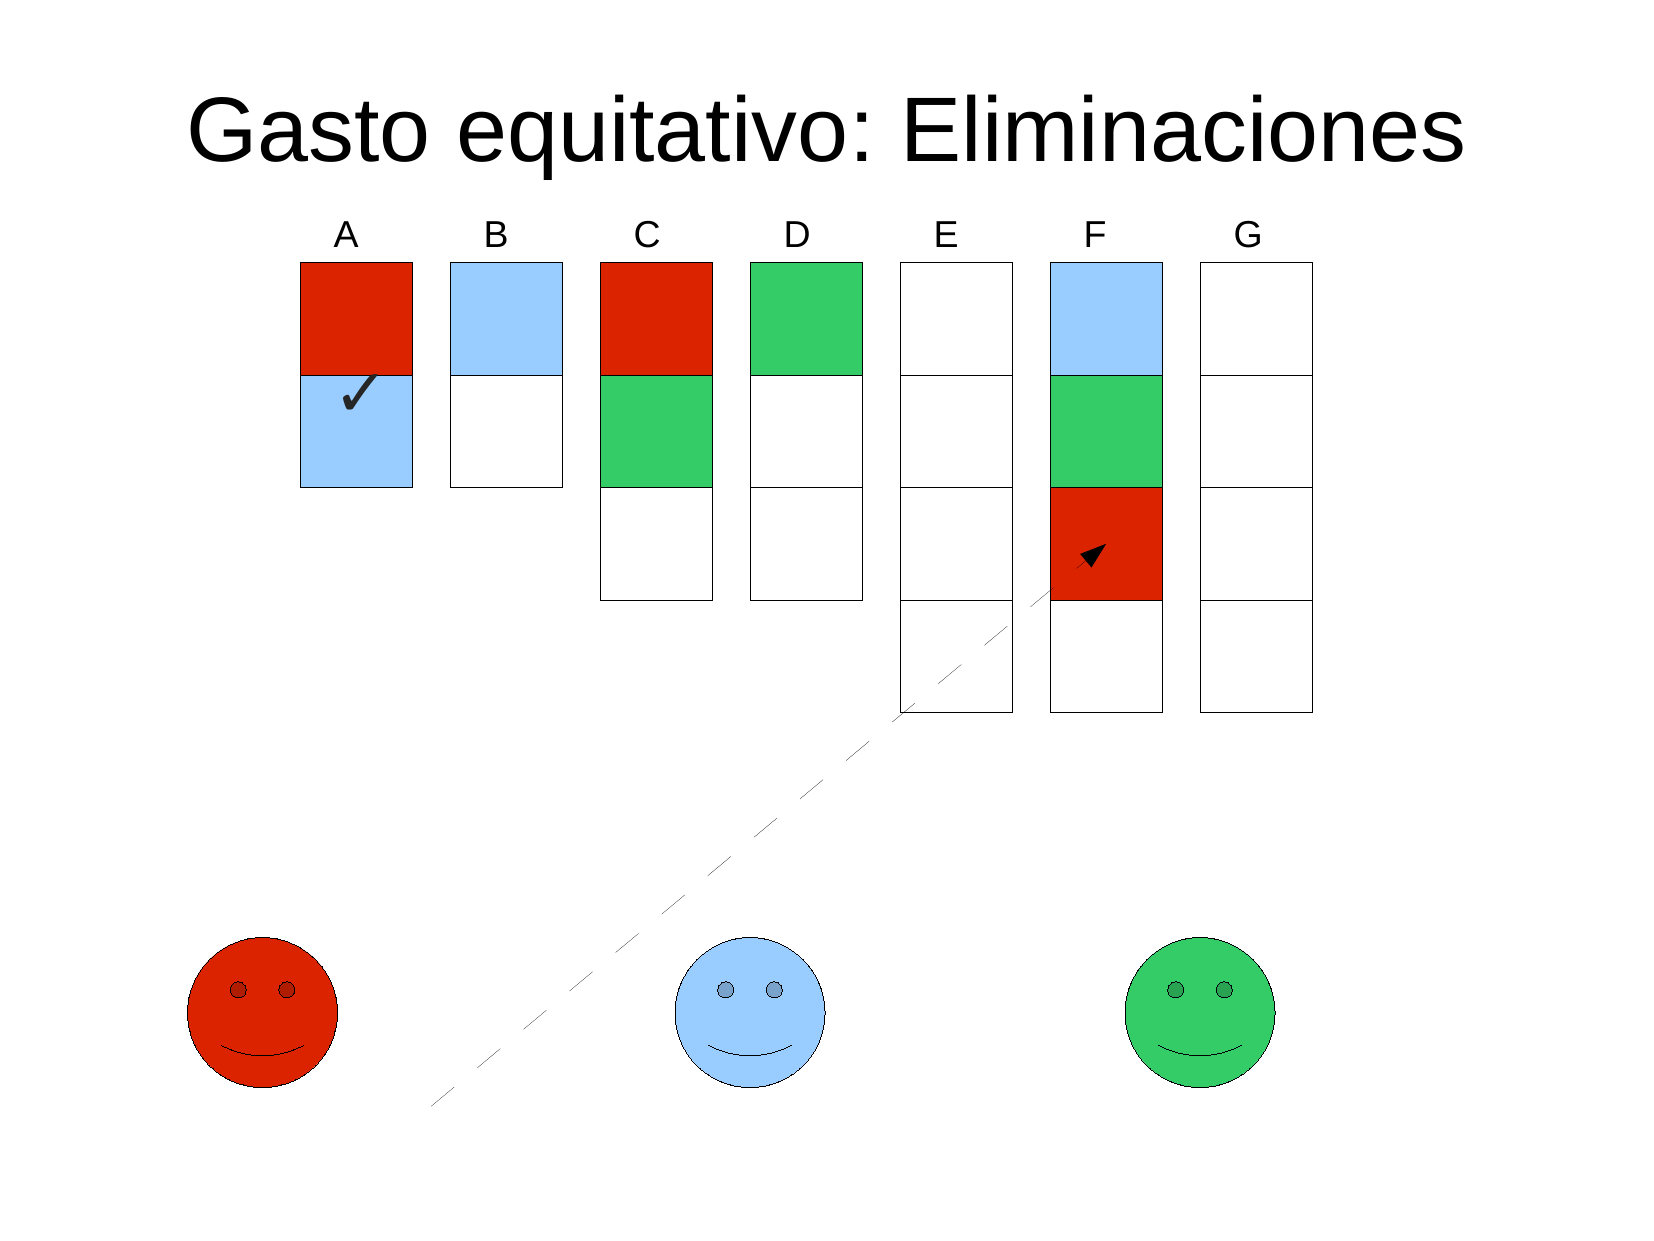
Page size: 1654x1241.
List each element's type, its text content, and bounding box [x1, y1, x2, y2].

text_box [1125, 937, 1276, 1088]
title Gasto equitativo: Eliminaciones [0, 25, 1654, 233]
text_box [450, 262, 563, 488]
text_box C [618, 205, 675, 263]
text_box [900, 262, 1013, 713]
text_box [187, 937, 338, 1088]
text_box E [918, 206, 975, 264]
text_box ✓ [318, 337, 413, 431]
text_box G [1218, 205, 1276, 263]
text_box B [468, 206, 526, 264]
text_box [1050, 262, 1163, 713]
text_box F [1068, 206, 1126, 264]
text_box [675, 937, 826, 1088]
text_box A [318, 206, 376, 264]
text_box [1200, 262, 1313, 713]
text_box D [768, 205, 826, 263]
text_box [750, 262, 863, 601]
text_box [600, 262, 713, 601]
text_box [300, 262, 413, 488]
